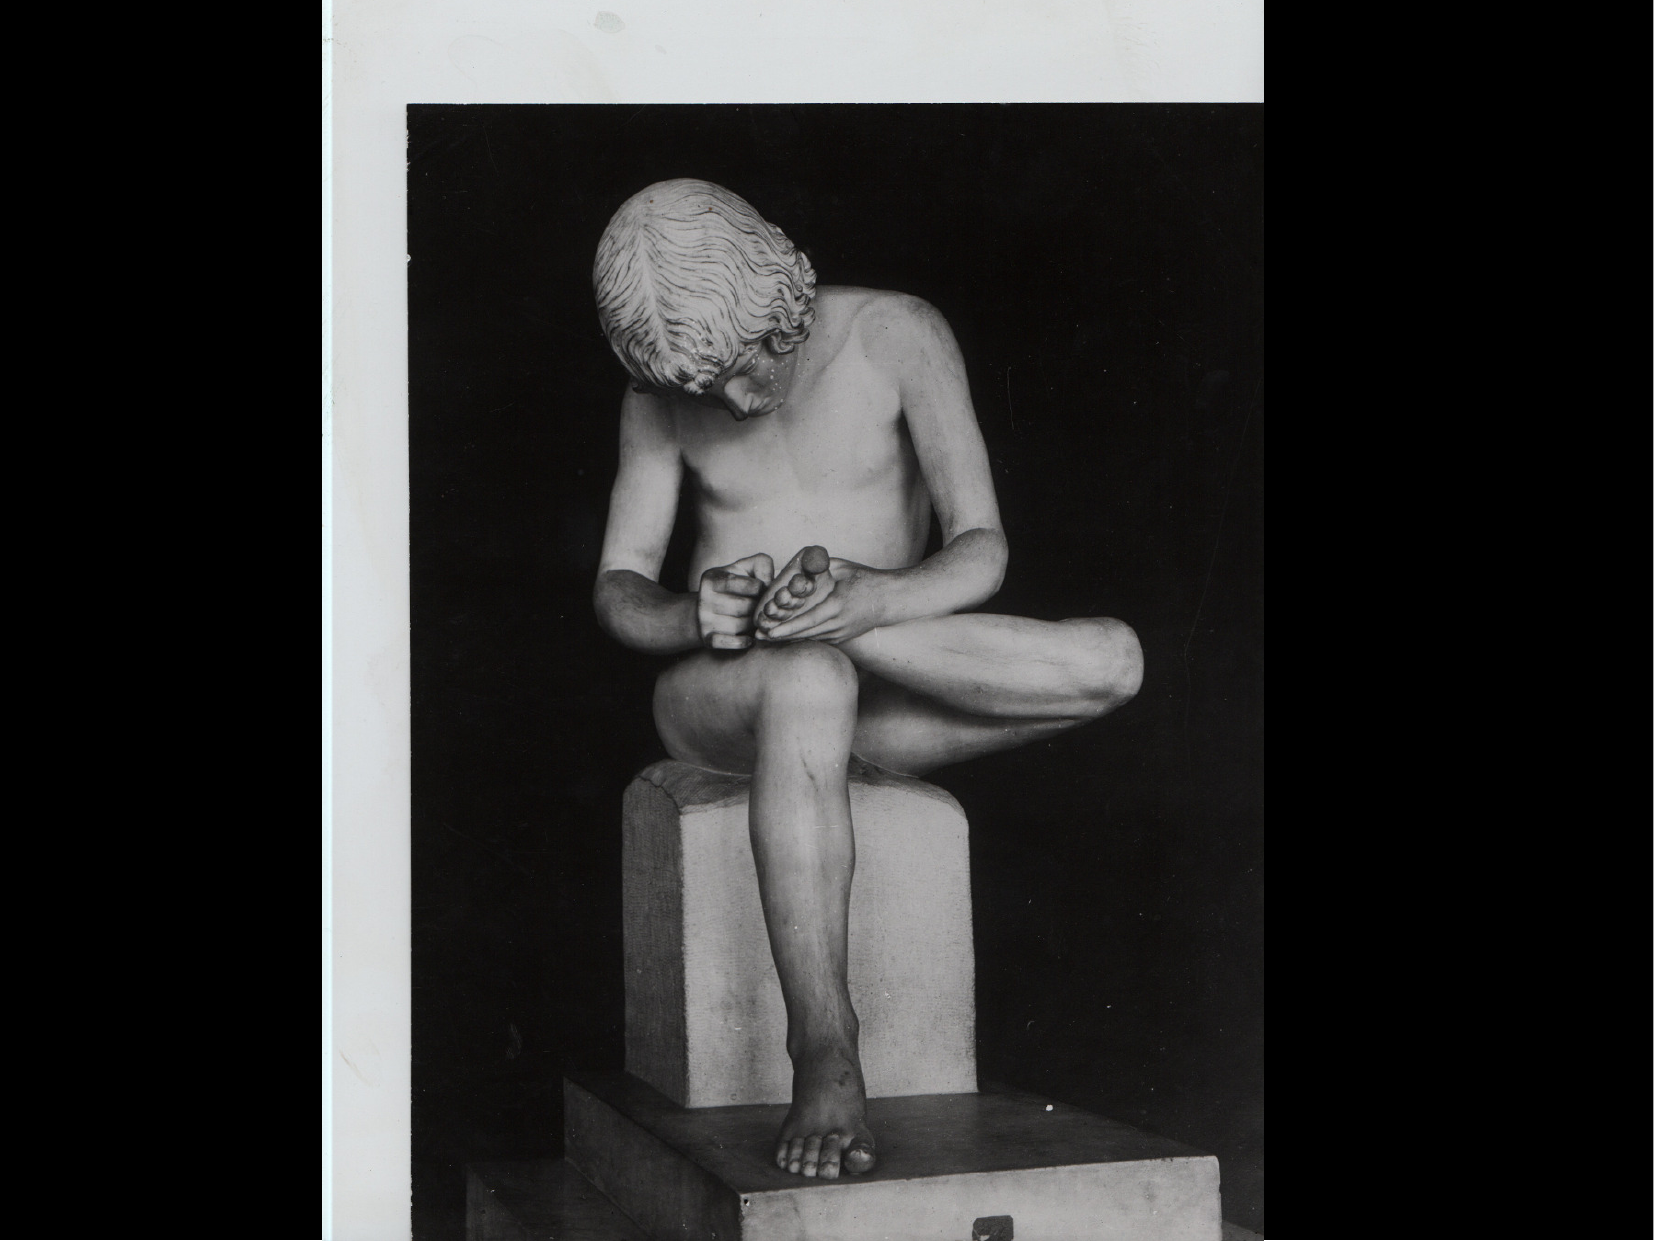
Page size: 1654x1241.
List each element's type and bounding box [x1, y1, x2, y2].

picture [322, 0, 1264, 1241]
